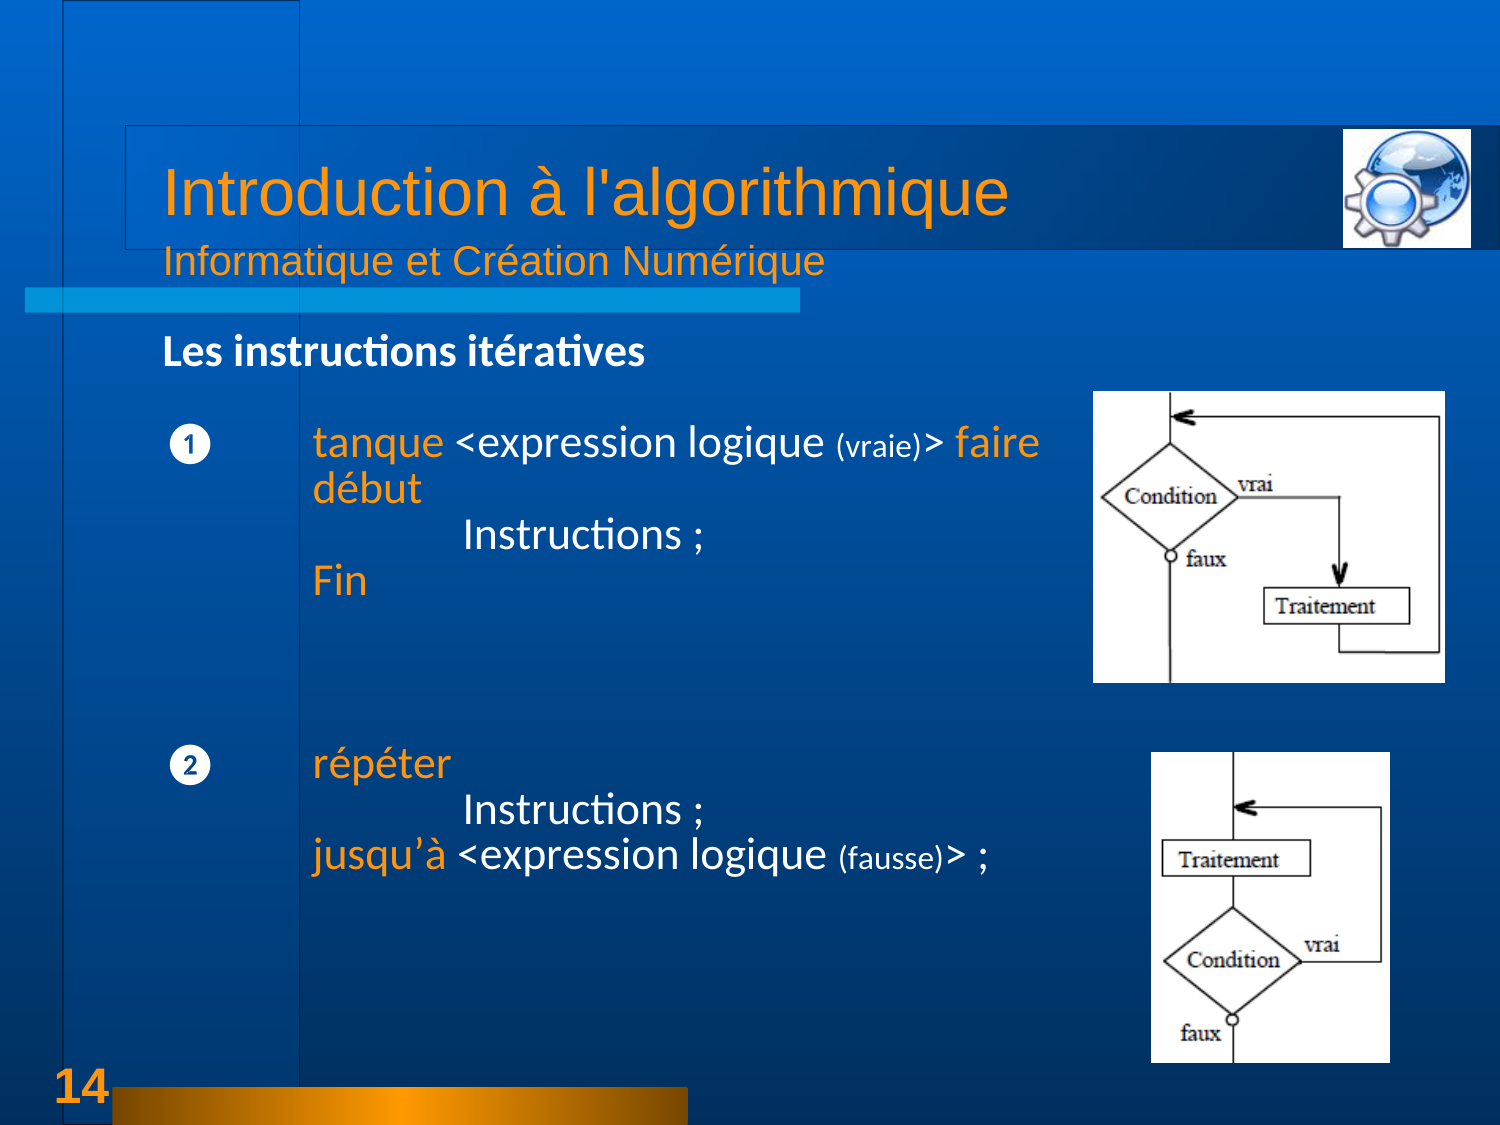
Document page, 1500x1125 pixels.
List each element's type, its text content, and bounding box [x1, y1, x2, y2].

text_box Les instructions itératives ❶ tanque <expression logique (vraie)> faire début Instructions ; Fin ❷ répéter Instructions ; jusqu’à <expression logique (fausse)> ; [147, 324, 1418, 1121]
picture [1093, 391, 1445, 683]
picture [1151, 752, 1390, 1063]
picture [1343, 129, 1471, 248]
